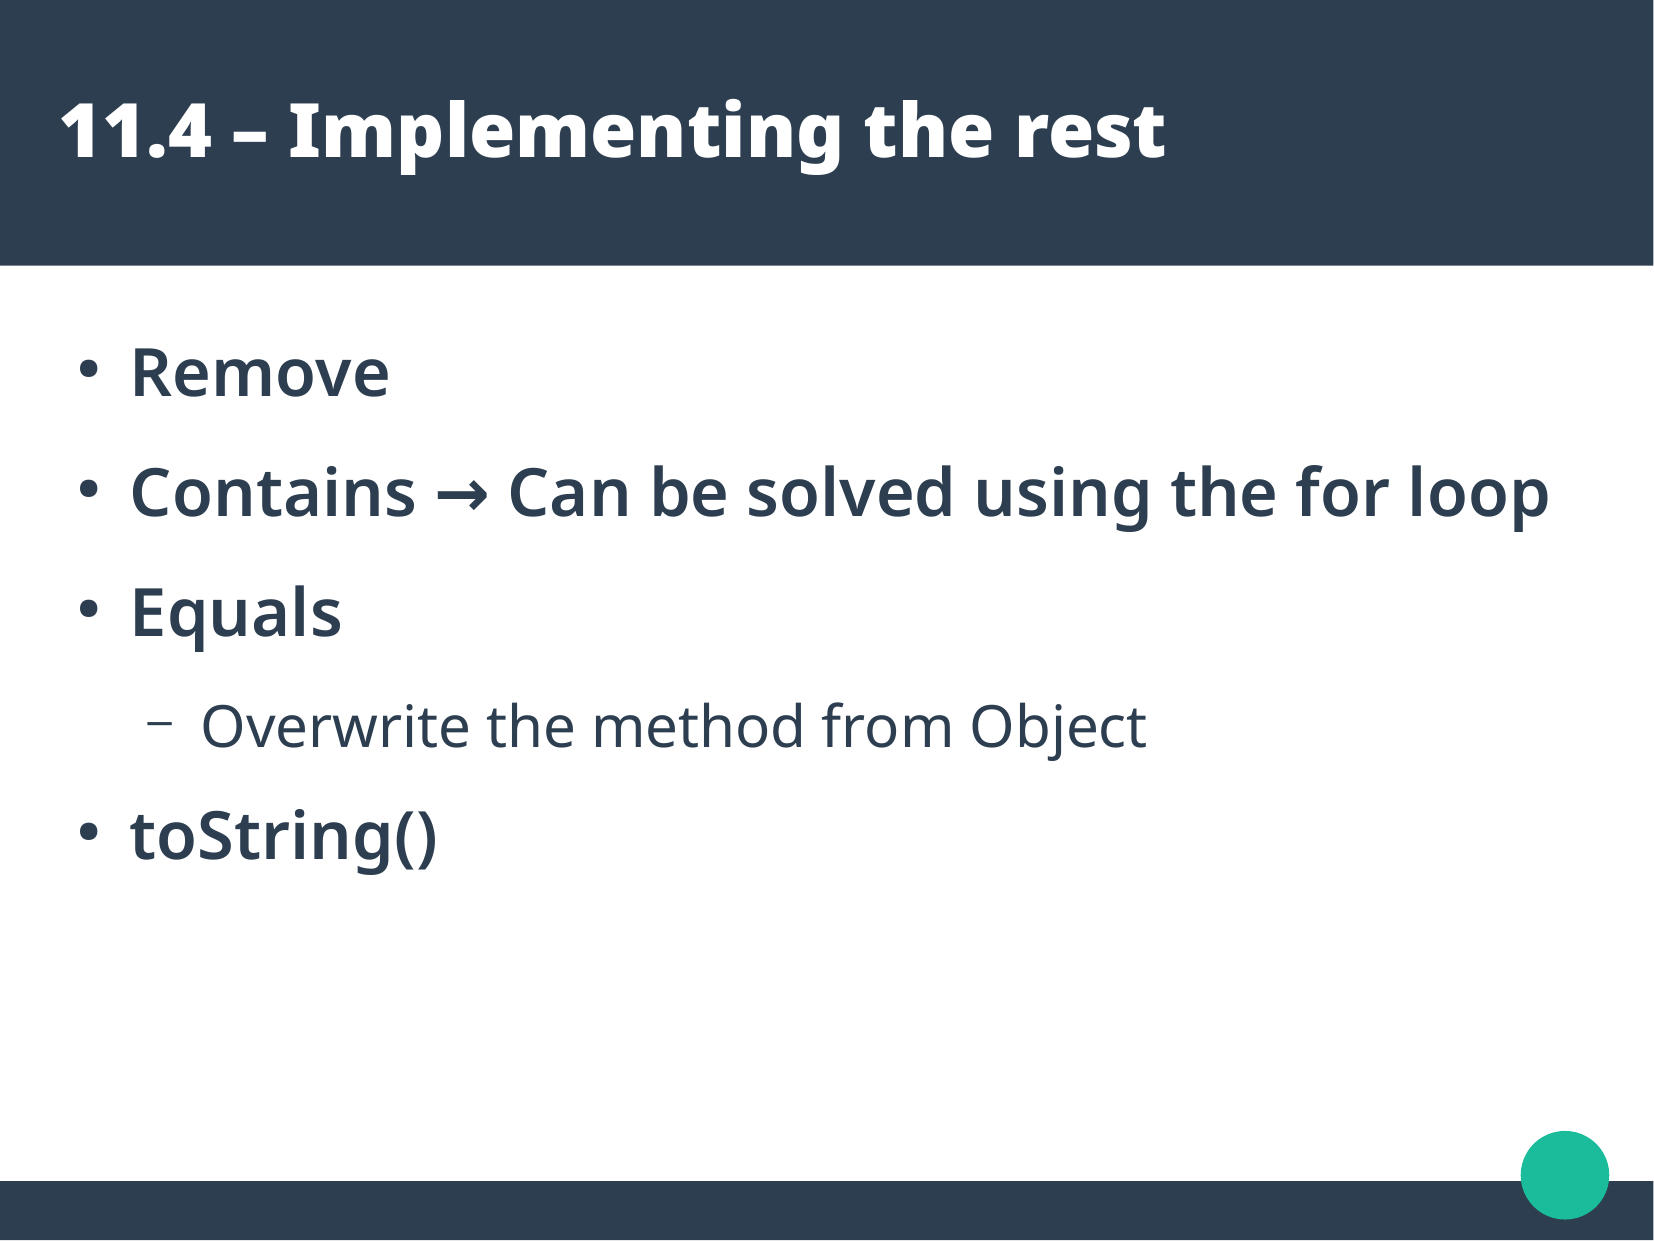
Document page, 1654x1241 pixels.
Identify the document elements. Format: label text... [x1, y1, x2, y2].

title 11.4 – Implementing the rest [59, 49, 1595, 207]
list Remove Contains → Can be solved using the for loop Equals Overwrite the method from Object toString() [59, 324, 1595, 1152]
